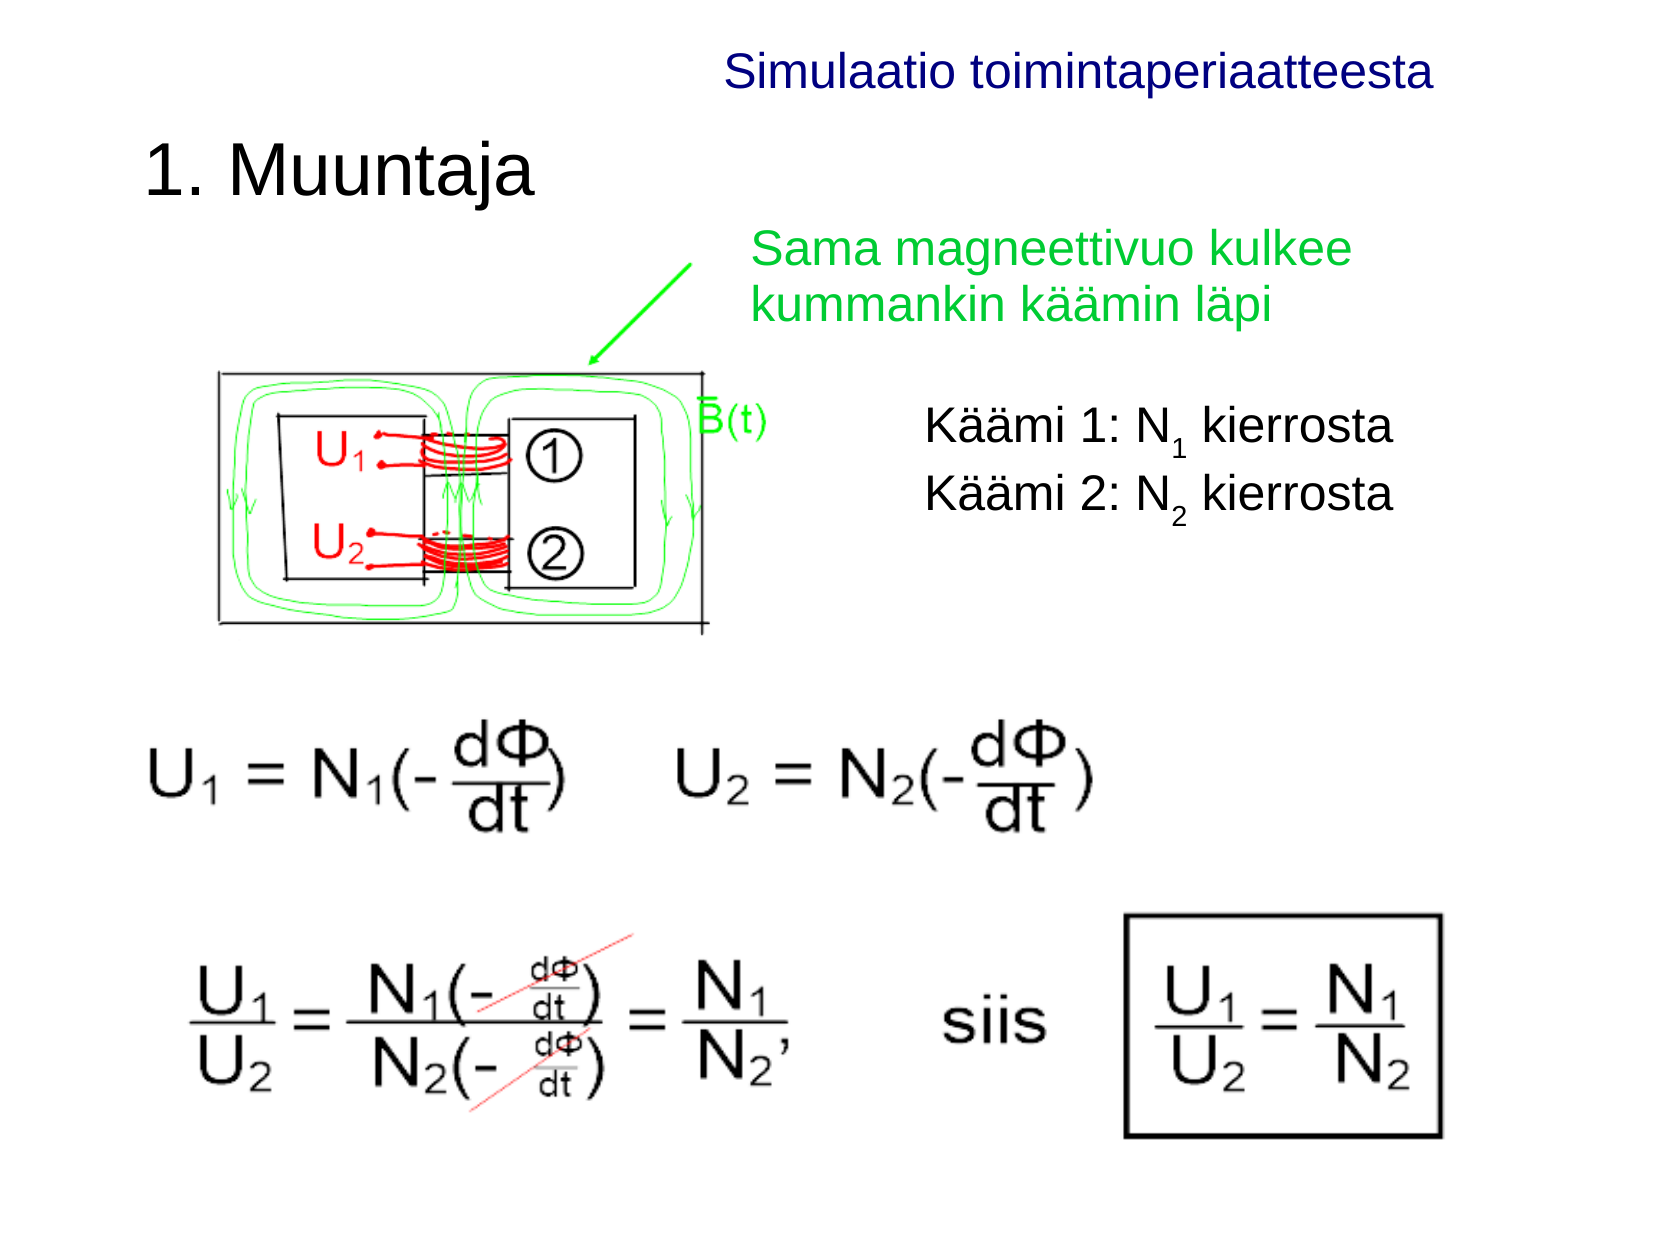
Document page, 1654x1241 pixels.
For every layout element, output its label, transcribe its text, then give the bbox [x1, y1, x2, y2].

text_box Simulaatio toimintaperiaatteesta [708, 35, 1536, 107]
text_box Sama magneettivuo kulkee kummankin käämin läpi [735, 212, 1382, 355]
text_box 1. Muuntaja [129, 120, 638, 225]
text_box Käämi 1: N1 kierrosta Käämi 2: N2 kierrosta [909, 389, 1524, 628]
picture [82, 249, 1541, 1159]
